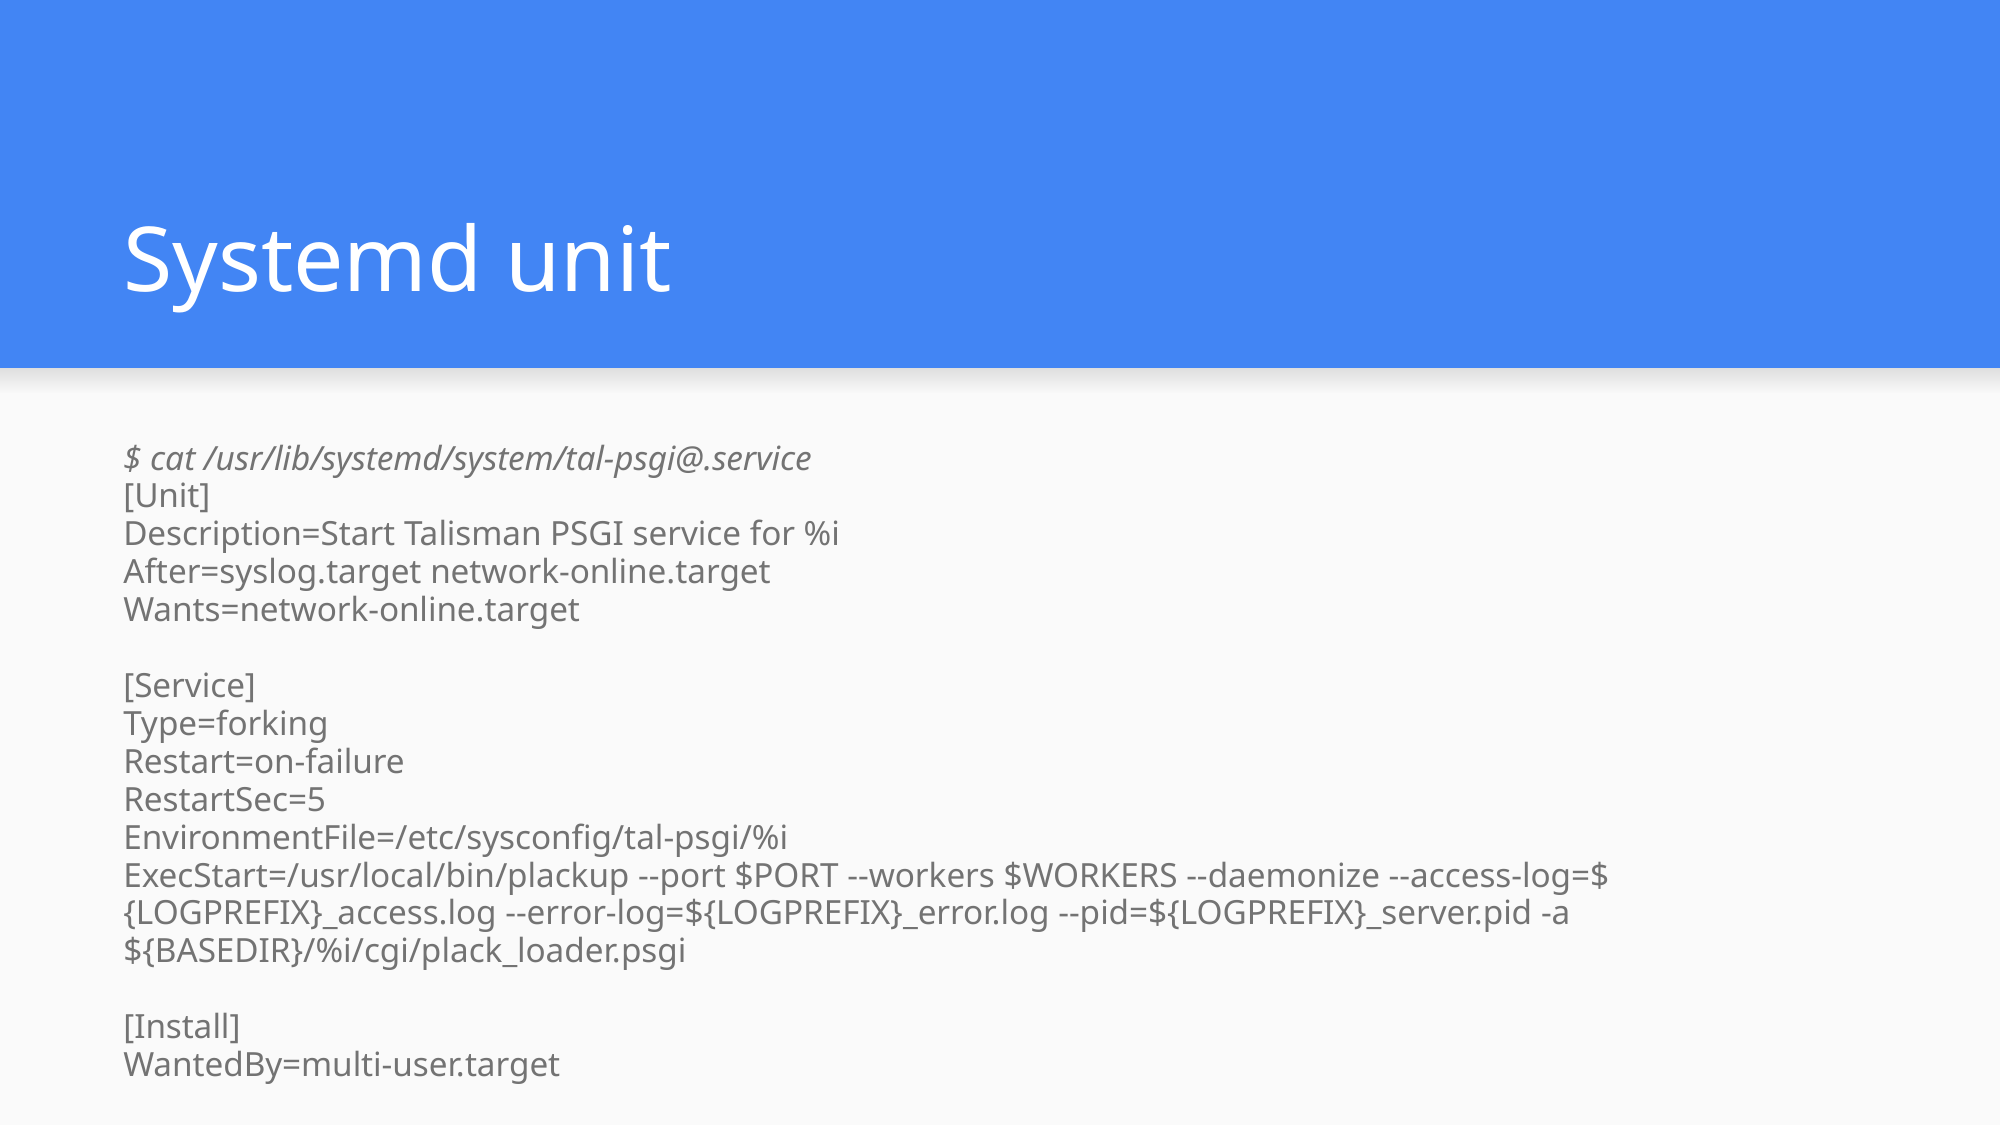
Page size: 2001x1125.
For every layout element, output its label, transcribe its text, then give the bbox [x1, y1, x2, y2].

title Systemd unit [103, 161, 1902, 330]
list $ cat /usr/lib/systemd/system/tal-psgi@.service [Unit] Description=Start Talisman PSGI service for %i After=syslog.target network-online.target Wants=network-online.target [Service] Type=forking Restart=on-failure RestartSec=5 EnvironmentFile=/etc/sysconfig/tal-psgi/%i ExecStart=/usr/local/bin/plackup --port $PORT --workers $WORKERS --daemonize --access-log=${LOGPREFIX}_access.log --error-log=${LOGPREFIX}_error.log --pid=${LOGPREFIX}_server.pid -a ${BASEDIR}/%i/cgi/plack_loader.psgi [Install] WantedBy=multi-user.target [103, 419, 1902, 1077]
